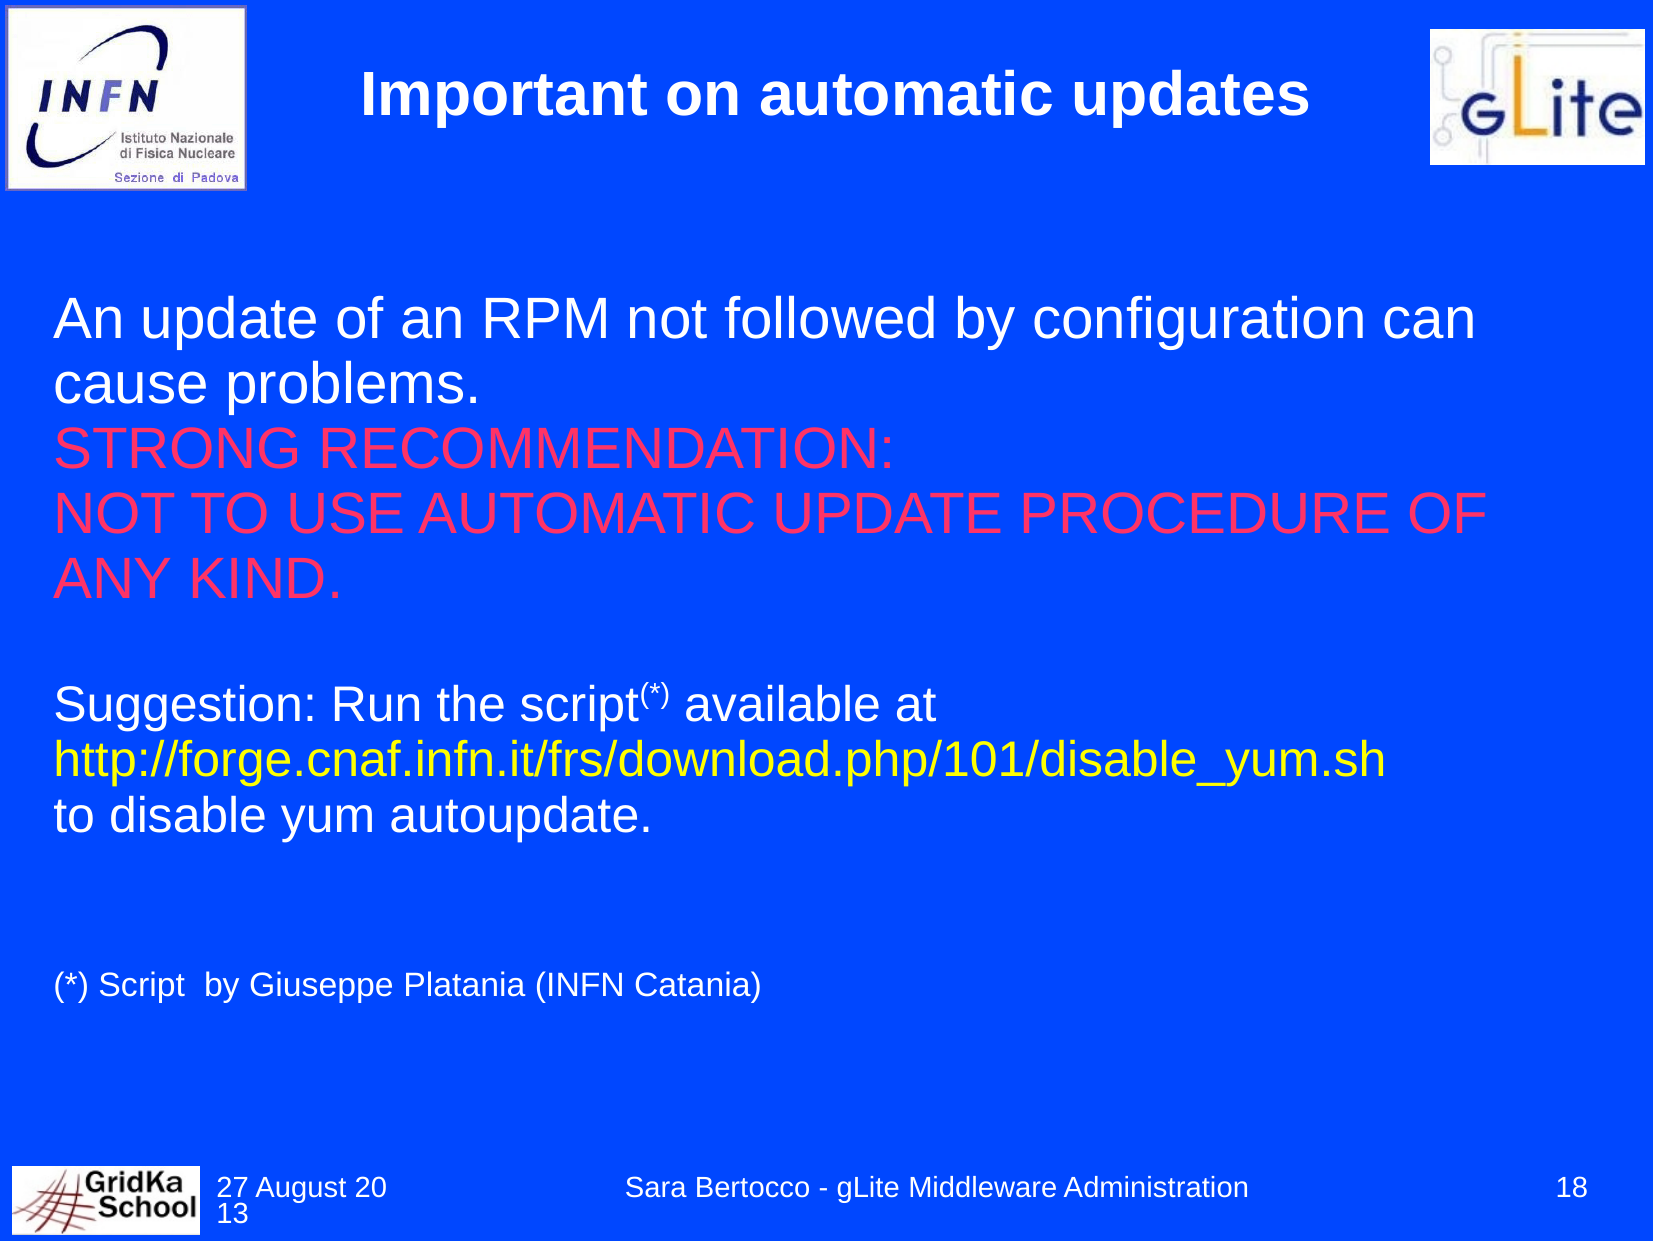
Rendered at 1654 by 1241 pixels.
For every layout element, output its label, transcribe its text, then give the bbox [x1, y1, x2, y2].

title Important on automatic updates [247, 7, 1645, 181]
picture [12, 1166, 200, 1235]
text_box An update of an RPM not followed by configuration can cause problems. STRONG RECOMMENDATION: NOT TO USE AUTOMATIC UPDATE PROCEDURE OF ANY KIND. Suggestion: Run the script(*) available at http://forge.cnaf.infn.it/frs/download.php/101/disable_yum.sh to disable yum autoupdate. (*) Script by Giuseppe Platania (INFN Catania) [38, 278, 1549, 1041]
picture [1430, 29, 1645, 166]
picture [5, 5, 247, 192]
